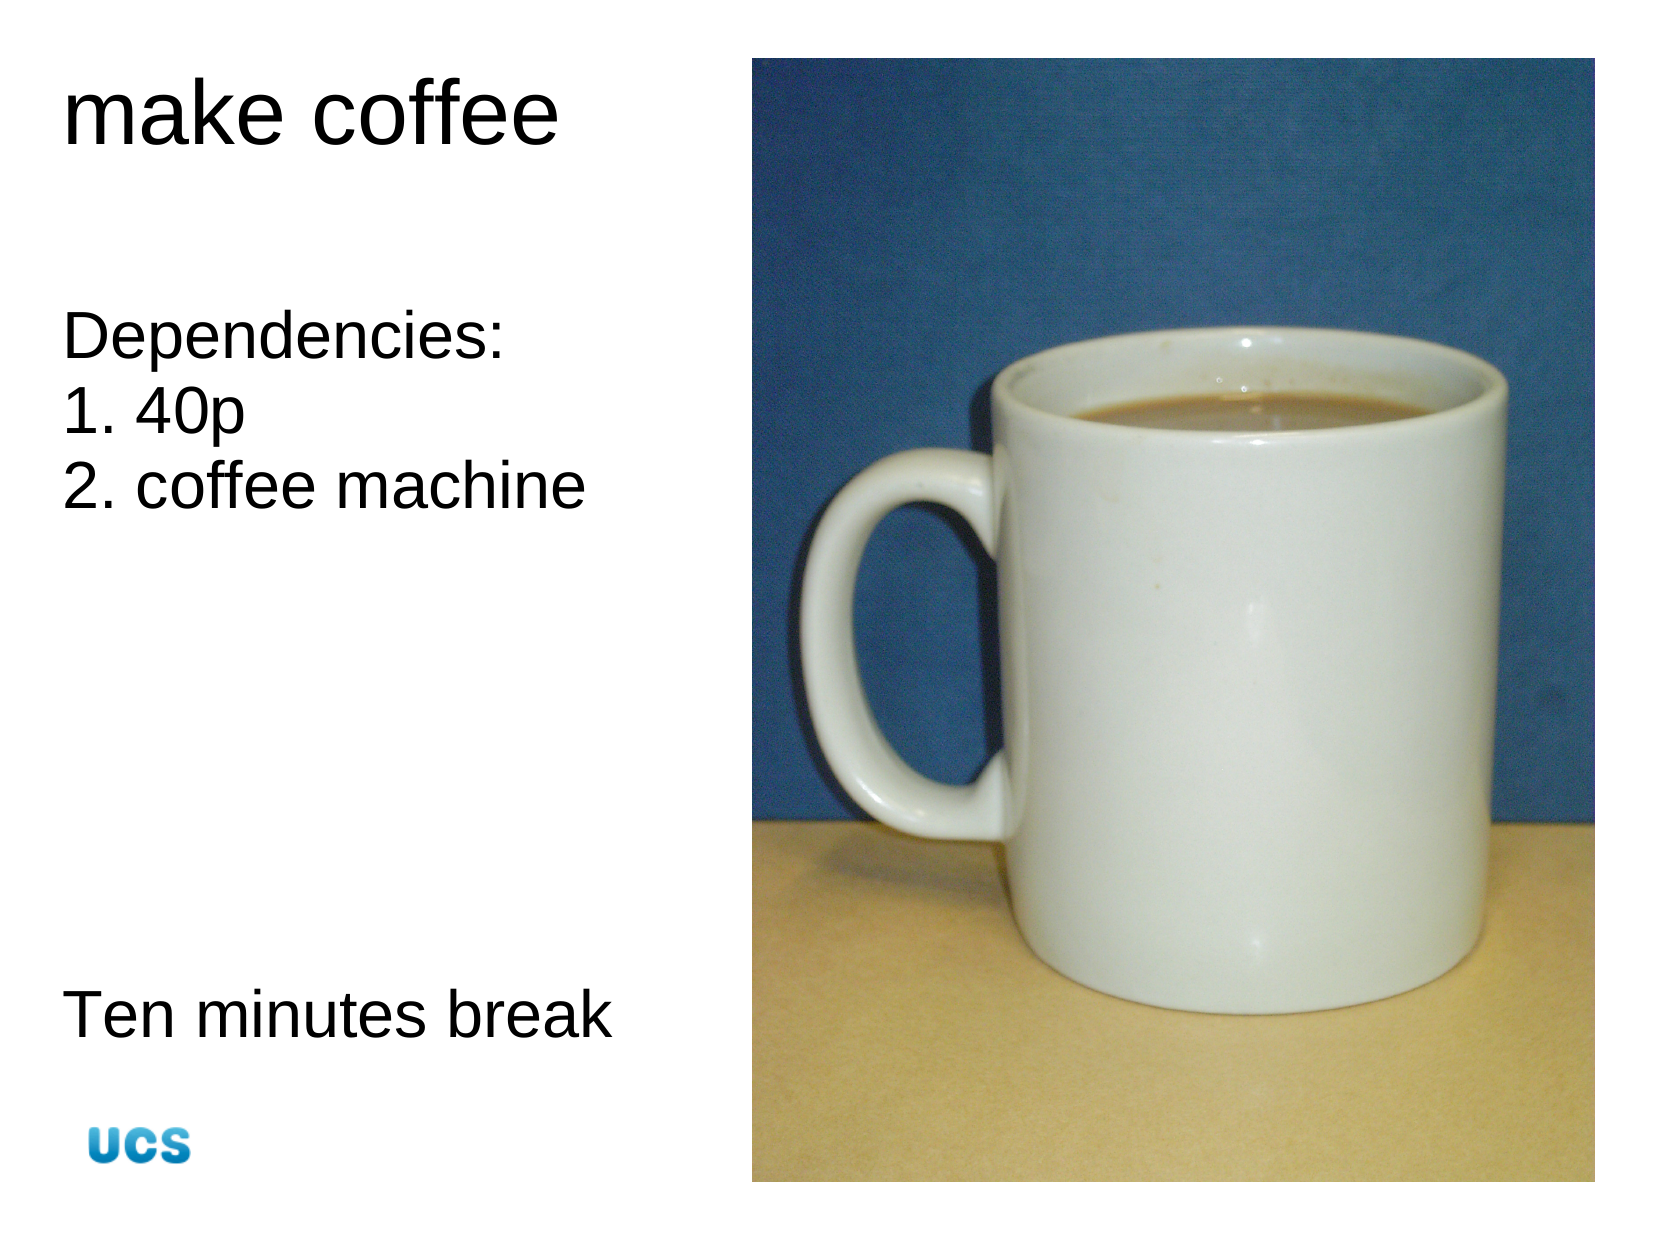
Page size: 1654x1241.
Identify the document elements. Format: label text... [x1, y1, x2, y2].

text_box make coffee [59, 59, 566, 168]
picture [88, 1126, 191, 1165]
text_box Dependencies: 1. 40p 2. coffee machine [59, 295, 593, 526]
picture [752, 58, 1595, 1182]
text_box Ten minutes break [59, 974, 619, 1056]
